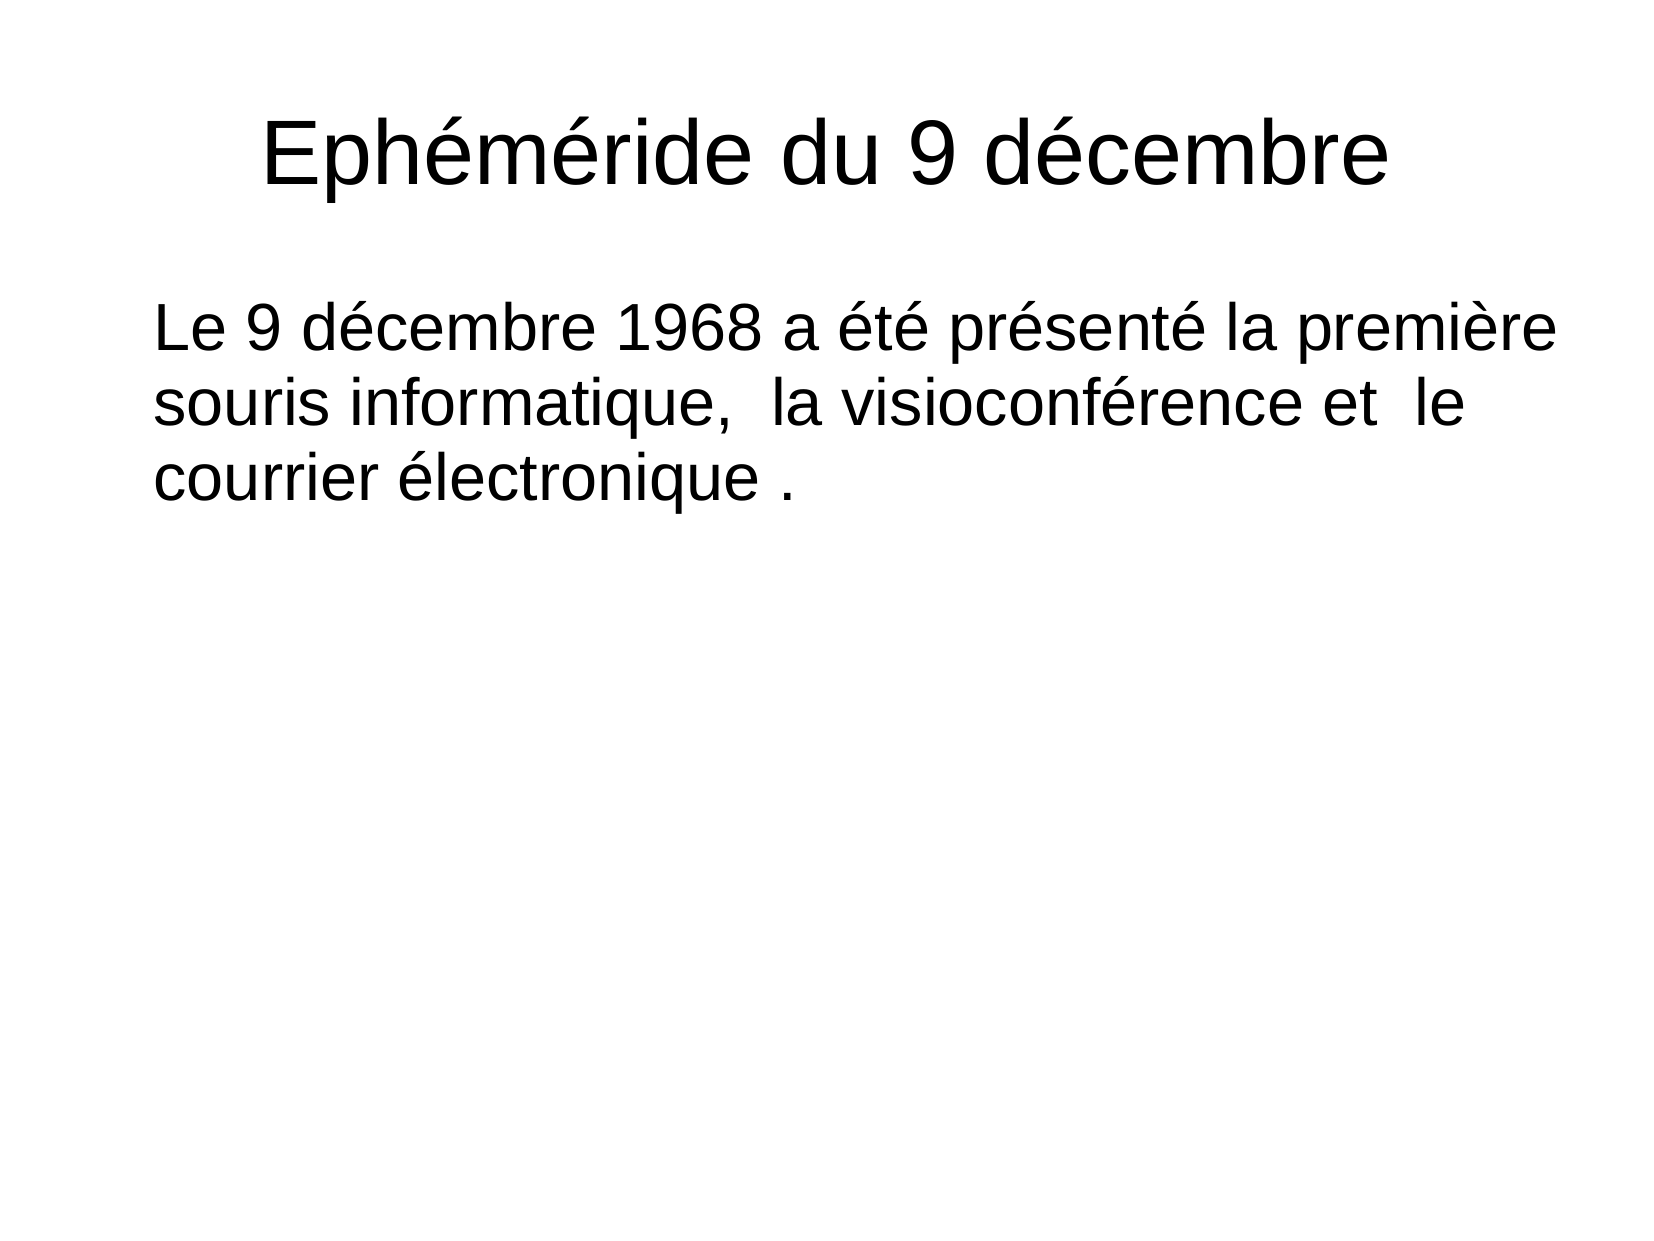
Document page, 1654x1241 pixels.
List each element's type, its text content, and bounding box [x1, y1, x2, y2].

list Le 9 décembre 1968 a été présenté la première souris informatique, la visioconférence et le courrier électronique . [82, 290, 1571, 1109]
title Ephéméride du 9 décembre [82, 49, 1571, 257]
